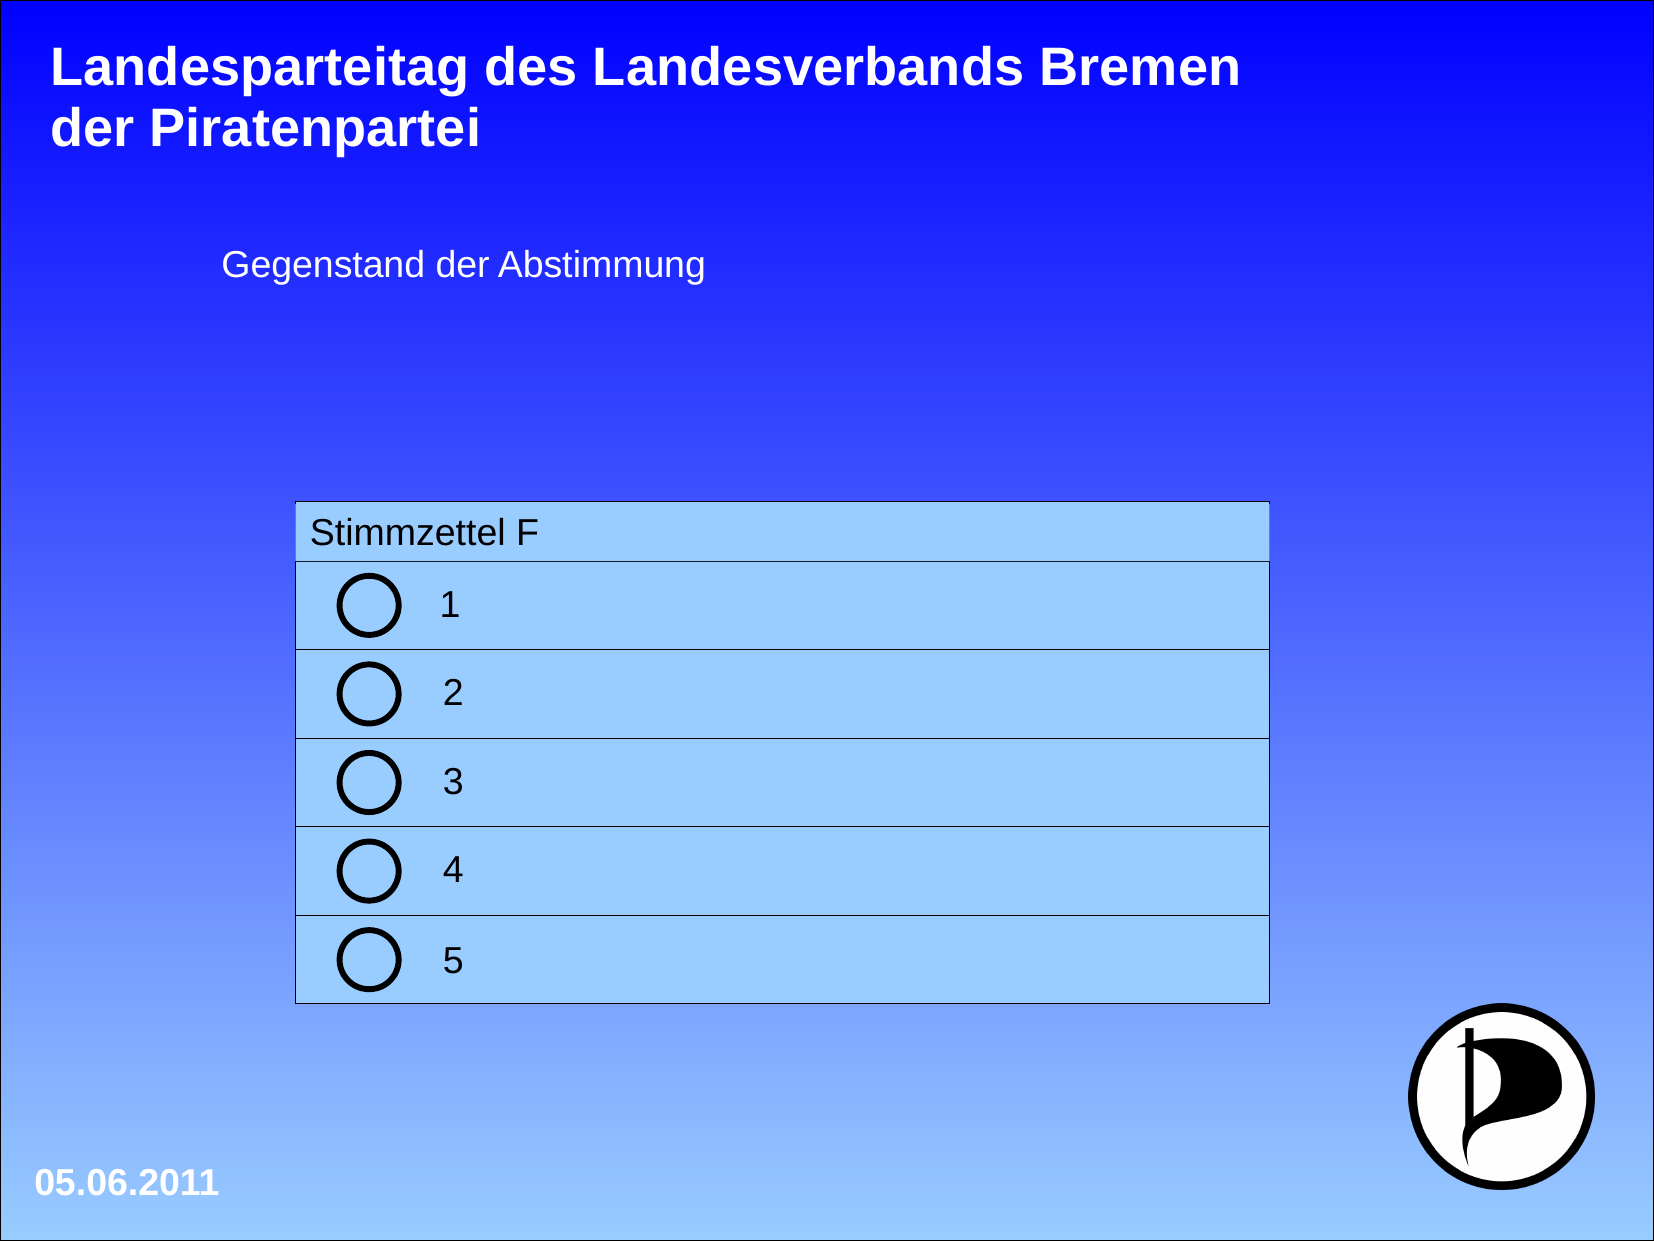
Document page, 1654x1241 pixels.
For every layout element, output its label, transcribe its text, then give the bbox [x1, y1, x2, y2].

text_box [295, 916, 1270, 1004]
text_box 4 [1, 412, 206, 416]
text_box [295, 650, 1270, 738]
text_box 3 [428, 752, 479, 810]
text_box Gegenstand der Abstimmung [206, 236, 1388, 473]
picture [1408, 1003, 1595, 1190]
text_box 4 [428, 841, 479, 899]
text_box [295, 562, 1270, 649]
text_box 1 [424, 575, 476, 633]
text_box [295, 827, 1270, 915]
text_box 4 [1388, 412, 1653, 416]
text_box 2 [428, 664, 479, 722]
text_box 5 [428, 932, 479, 990]
text_box [295, 739, 1270, 826]
text_box Stimmzettel F [295, 504, 1270, 562]
